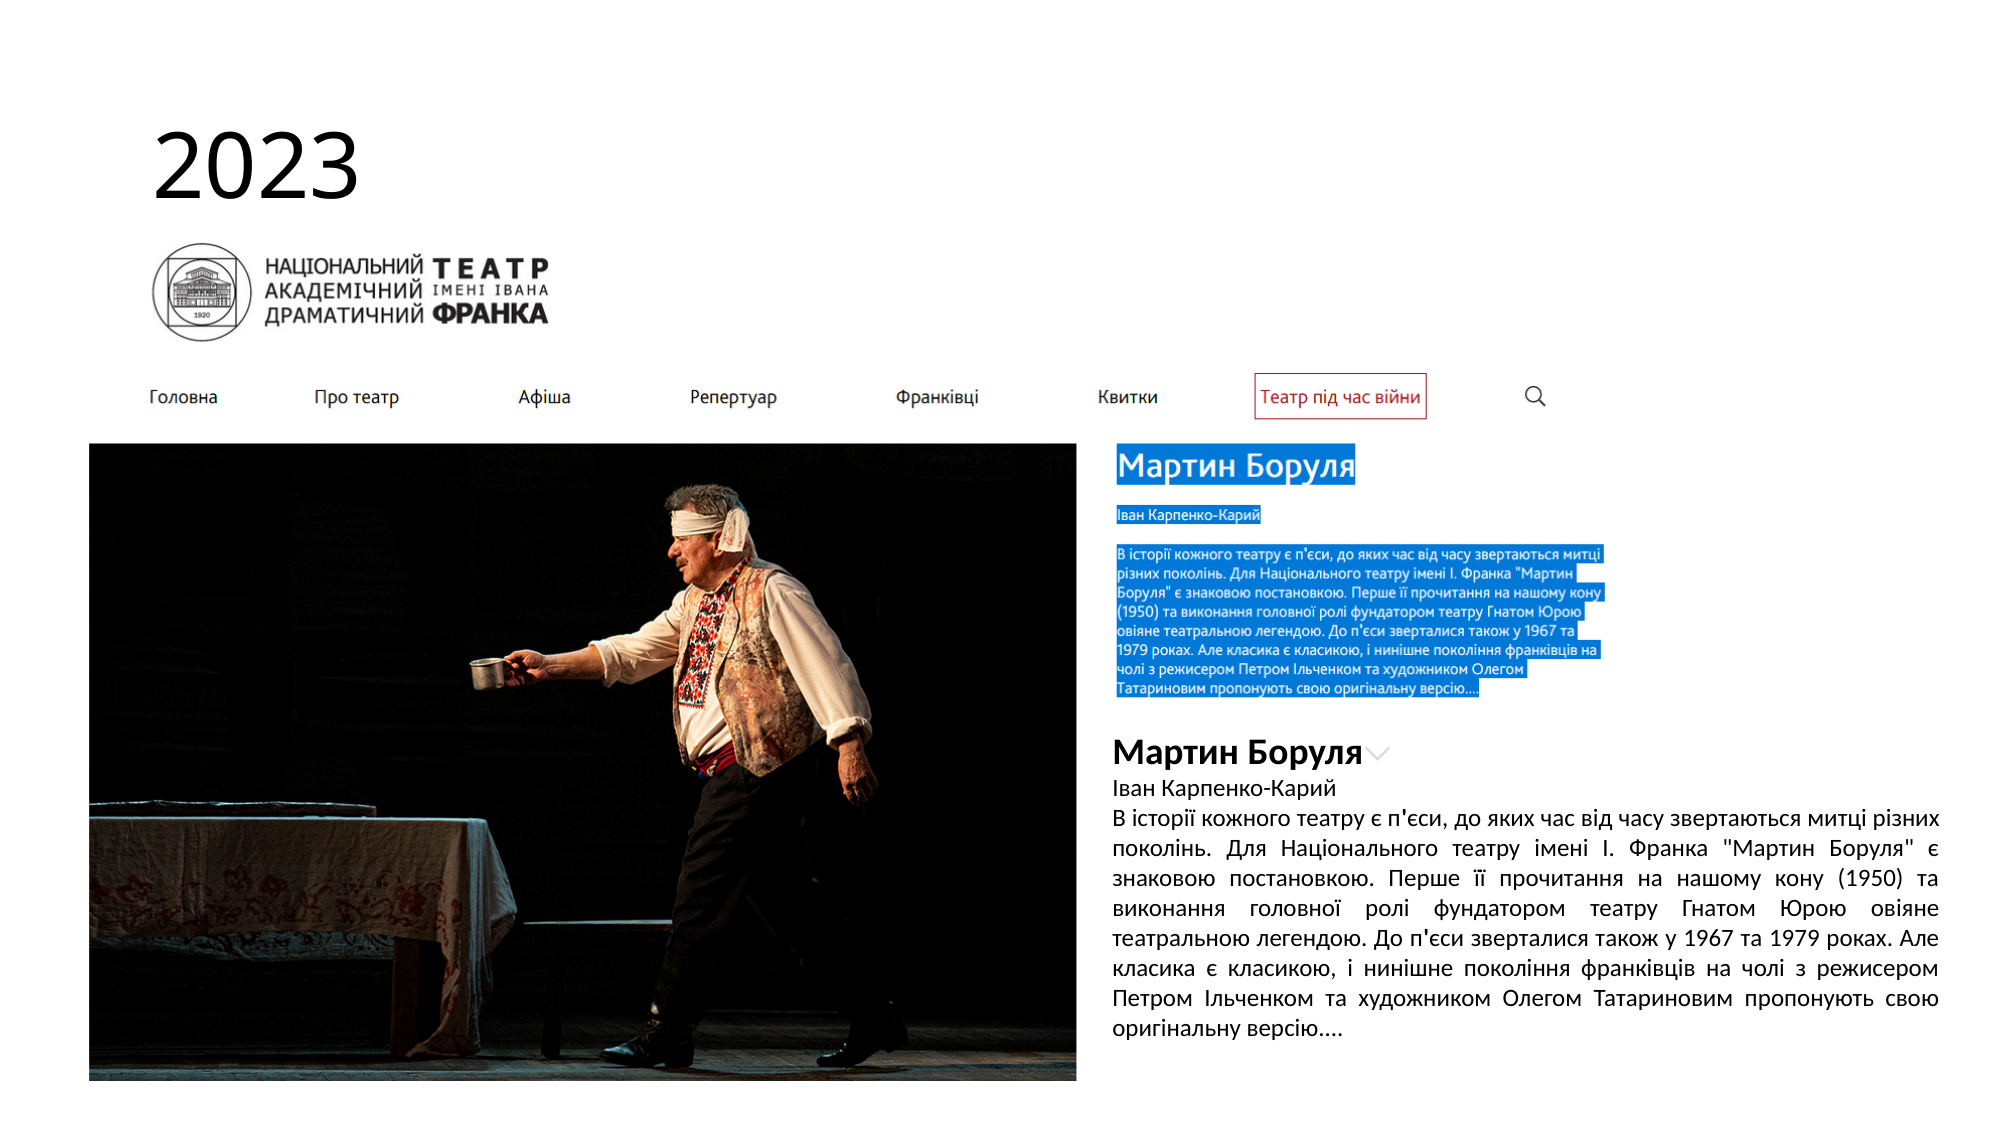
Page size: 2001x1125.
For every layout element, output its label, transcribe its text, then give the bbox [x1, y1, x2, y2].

title 2023 [137, 59, 1863, 278]
picture [66, 232, 1633, 1081]
text_box Мартин Боруля Іван Карпенко-Карий В історії кожного театру є п'єси, до яких час від часу звертаються митці різних поколінь. Для Національного театру імені І. Франка "Мартин Боруля" є знаковою постановкою. Перше її прочитання на нашому кону (1950) та виконання головної ролі фундатором театру Гнатом Юрою овіяне театральною легендою. До п'єси зверталися також у 1967 та 1979 роках. Але класика є класикою, і нинішне покоління франківців на чолі з режисером Петром Ільченком та художником Олегом Татариновим пропонують свою оригінальну версію.... [1097, 719, 1956, 1053]
